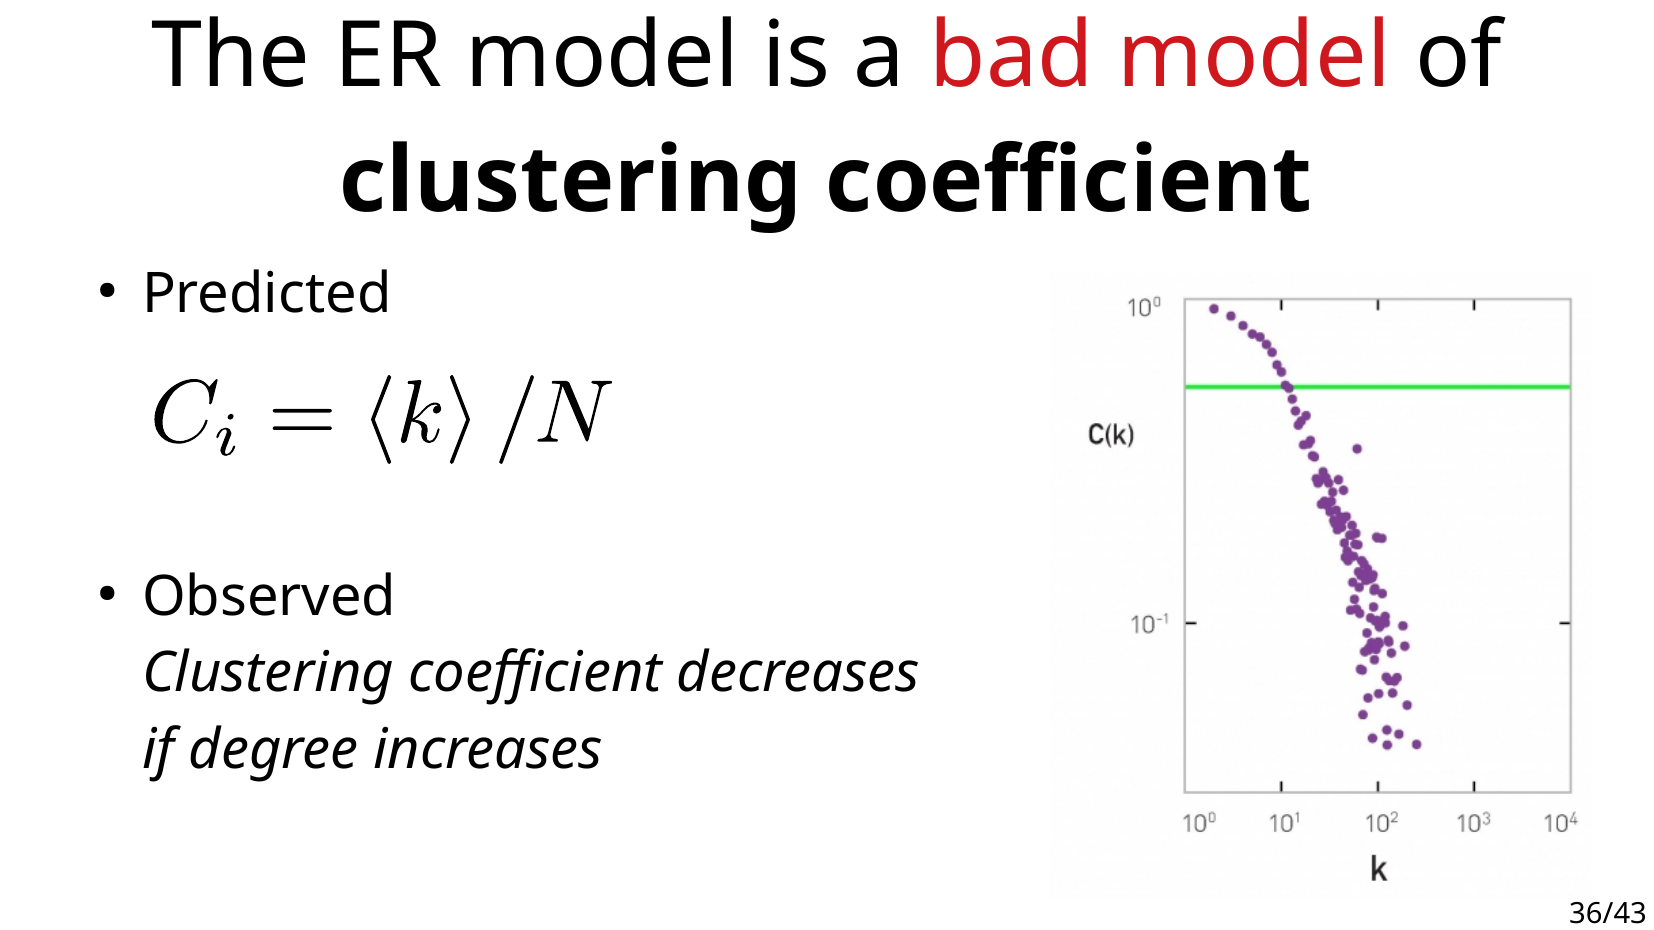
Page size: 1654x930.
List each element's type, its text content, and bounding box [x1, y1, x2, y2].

list Predicted Observed Clustering coefficient decreases if degree increases [82, 252, 1571, 793]
text_box [150, 375, 616, 464]
title The ER model is a bad model of clustering coefficient [82, 0, 1571, 243]
picture [1050, 273, 1593, 900]
